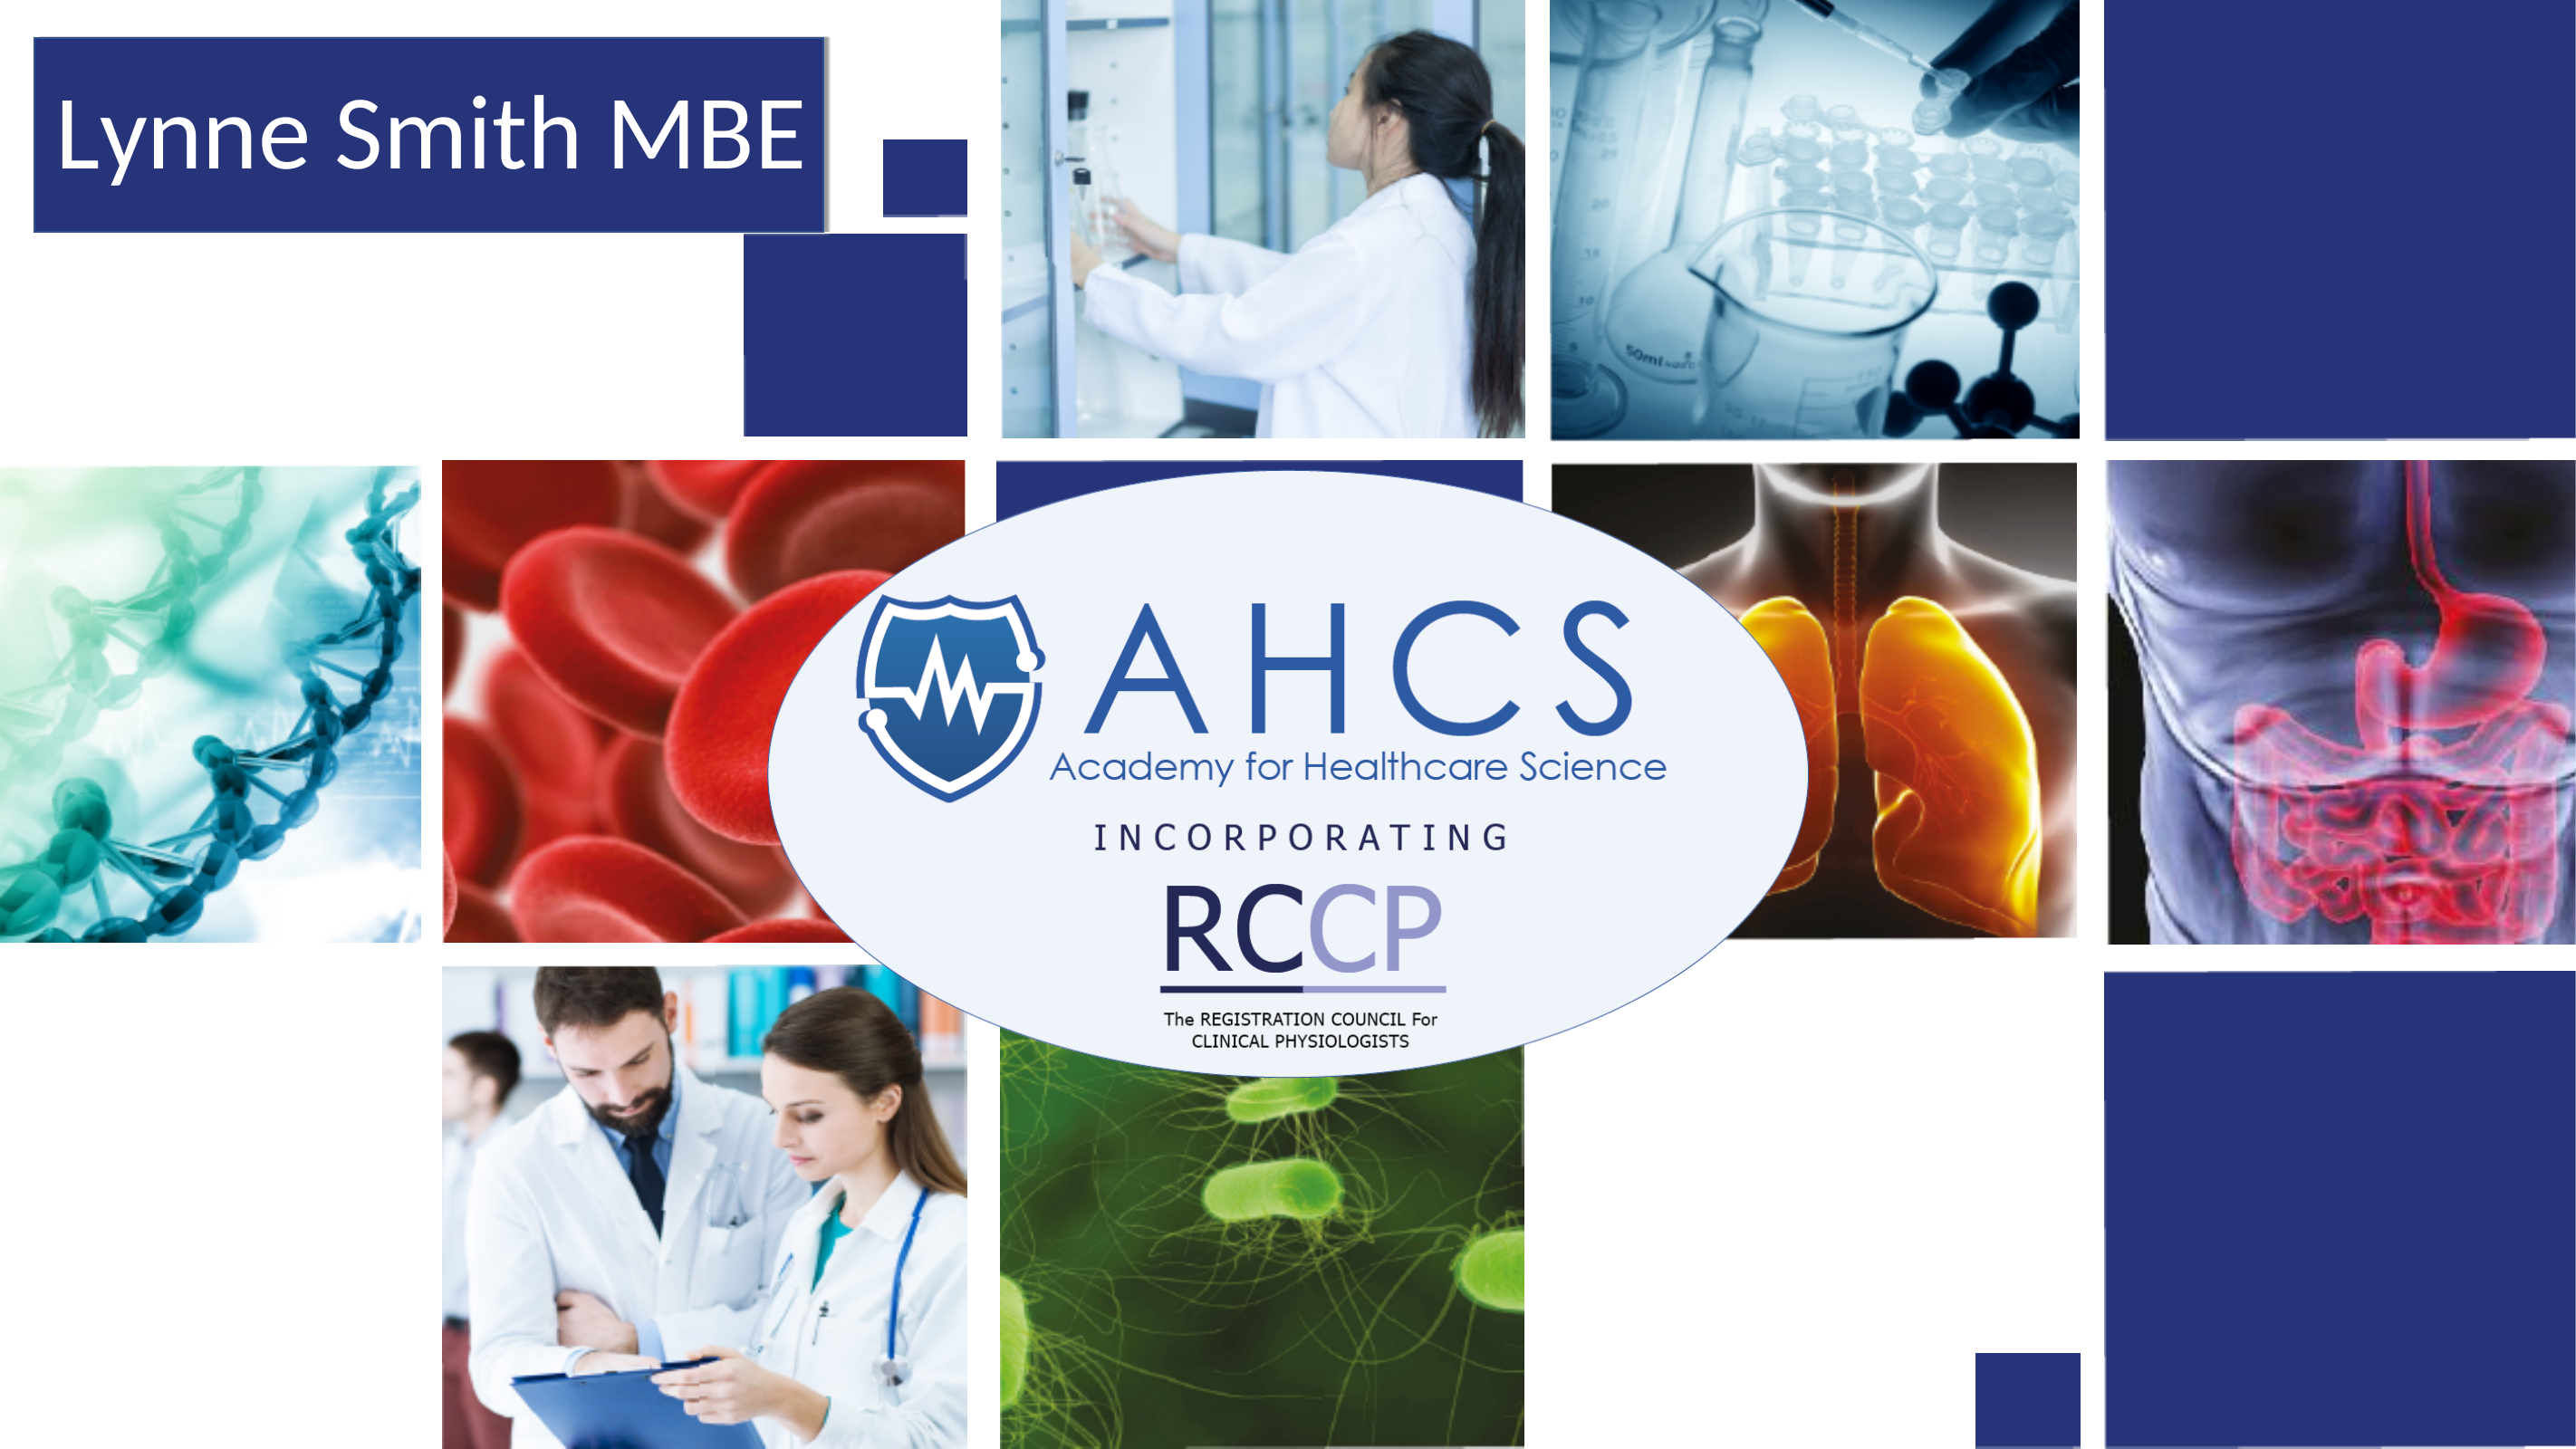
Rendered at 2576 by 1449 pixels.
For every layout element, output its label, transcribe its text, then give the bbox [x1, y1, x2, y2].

title Lynne Smith MBE [34, 37, 824, 233]
